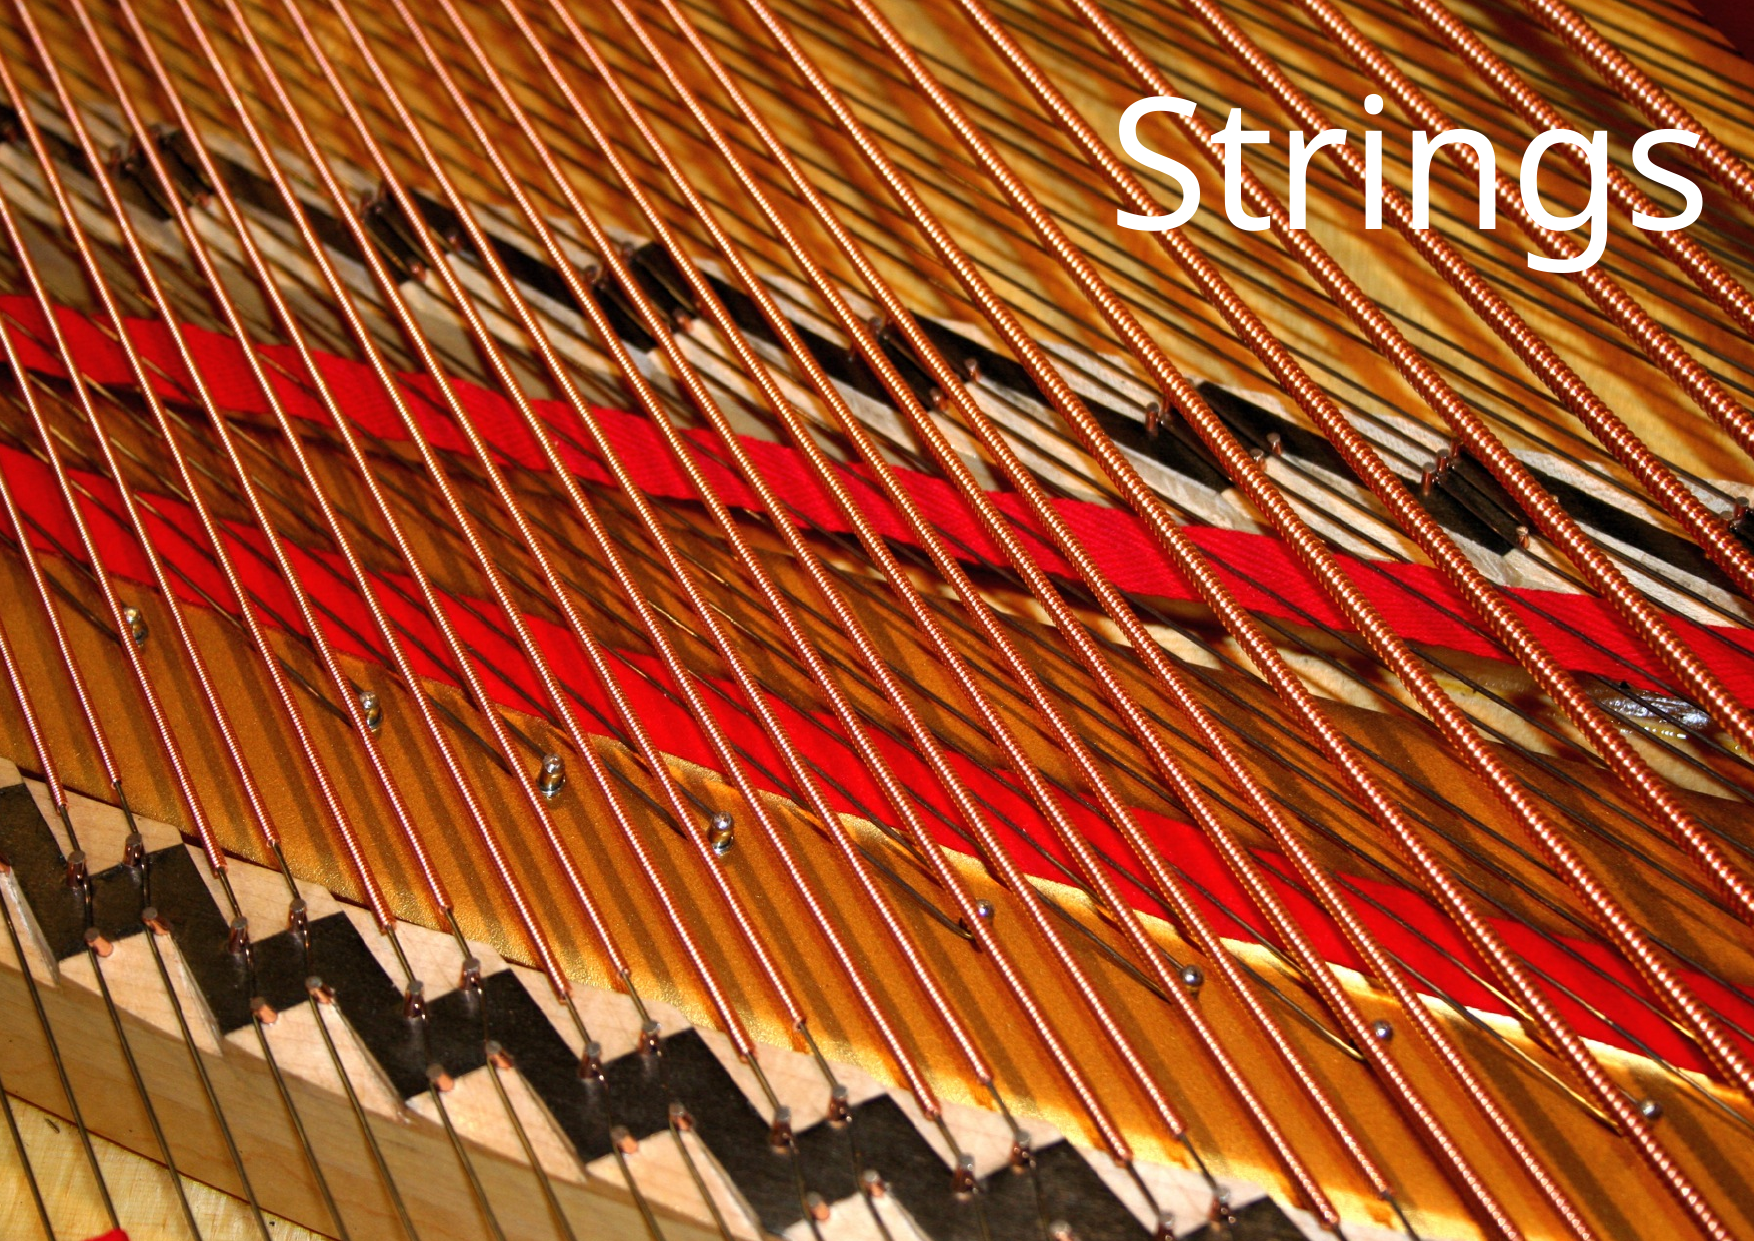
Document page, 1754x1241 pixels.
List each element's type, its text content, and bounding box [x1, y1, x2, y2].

picture [0, 0, 1754, 1241]
text_box Strings [1093, 26, 1708, 286]
